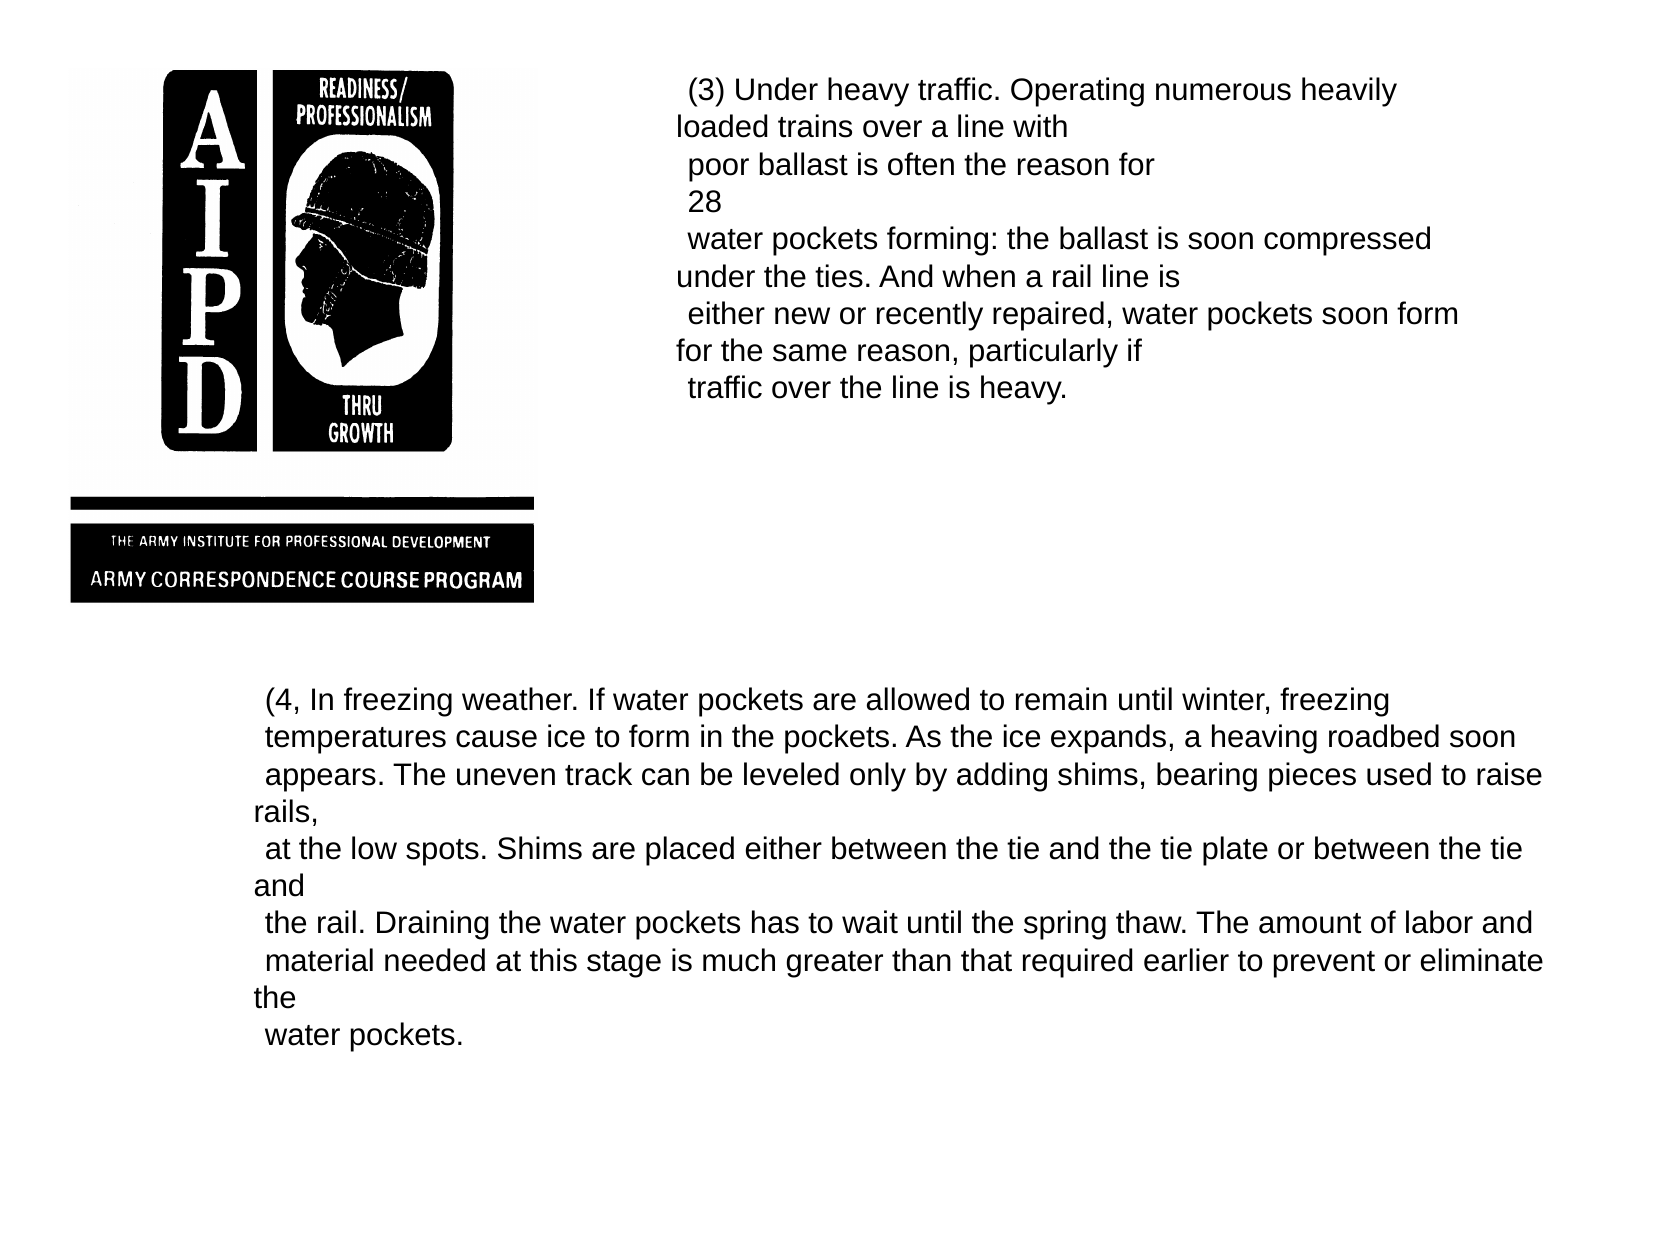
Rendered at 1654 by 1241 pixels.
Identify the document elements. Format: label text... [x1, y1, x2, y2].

picture [68, 68, 538, 607]
text_box (4, In freezing weather. If water pockets are allowed to remain until winter, freezing temperatures cause ice to form in the pockets. As the ice expands, a heaving roadbed soon appears. The uneven track can be leveled only by adding shims, bearing pieces used to raise rails, at the low spots. Shims are placed either between the tie and the tie plate or between the tie and the rail. Draining the water pockets has to wait until the spring thaw. The amount of labor and material needed at this stage is much greater than that required earlier to prevent or eliminate the water pockets. [238, 671, 1562, 1060]
text_box (3) Under heavy traffic. Operating numerous heavily loaded trains over a line with poor ballast is often the reason for 28 water pockets forming: the ballast is soon compressed under the ties. And when a rail line is either new or recently repaired, water pockets soon form for the same reason, particularly if traffic over the line is heavy. [661, 62, 1489, 413]
